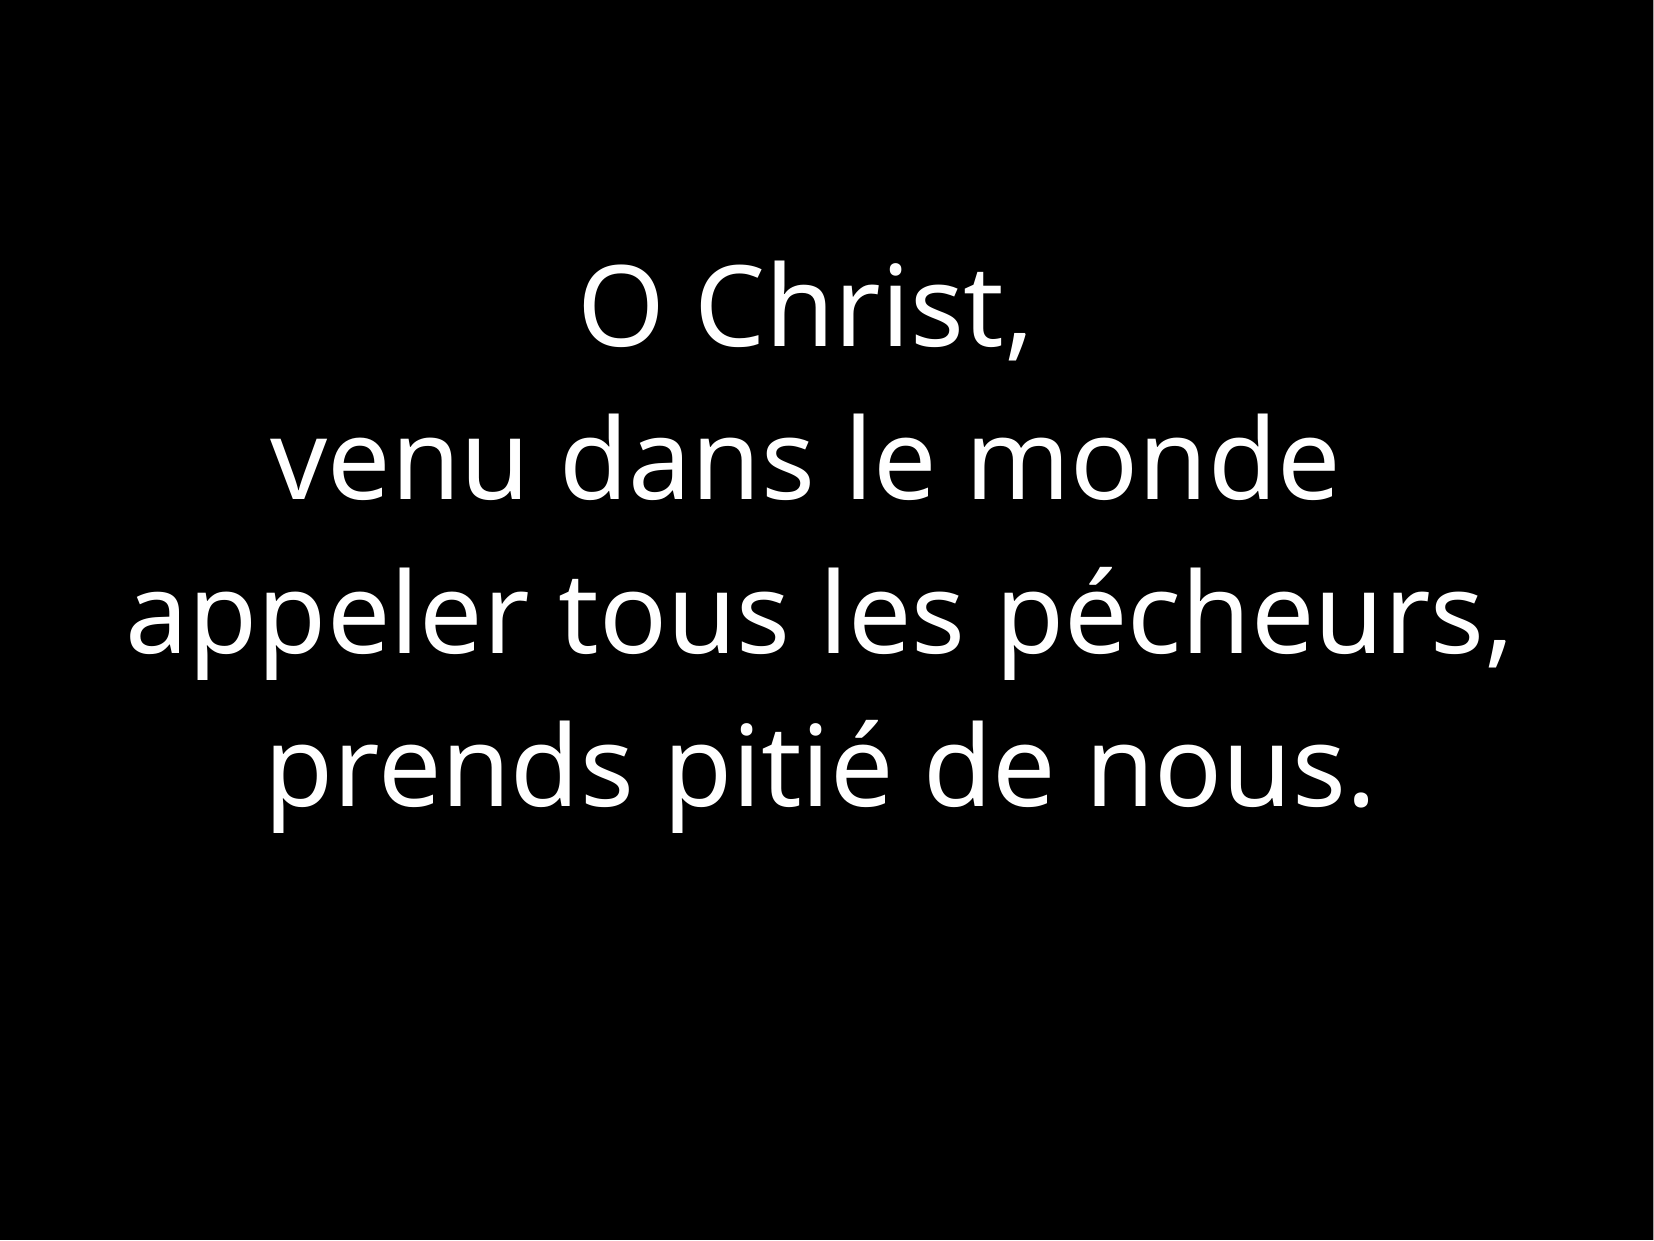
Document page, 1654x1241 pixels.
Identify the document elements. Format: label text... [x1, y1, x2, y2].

subtitle O Christ, venu dans le monde appeler tous les pécheurs, prends pitié de nous. [76, 37, 1565, 1182]
